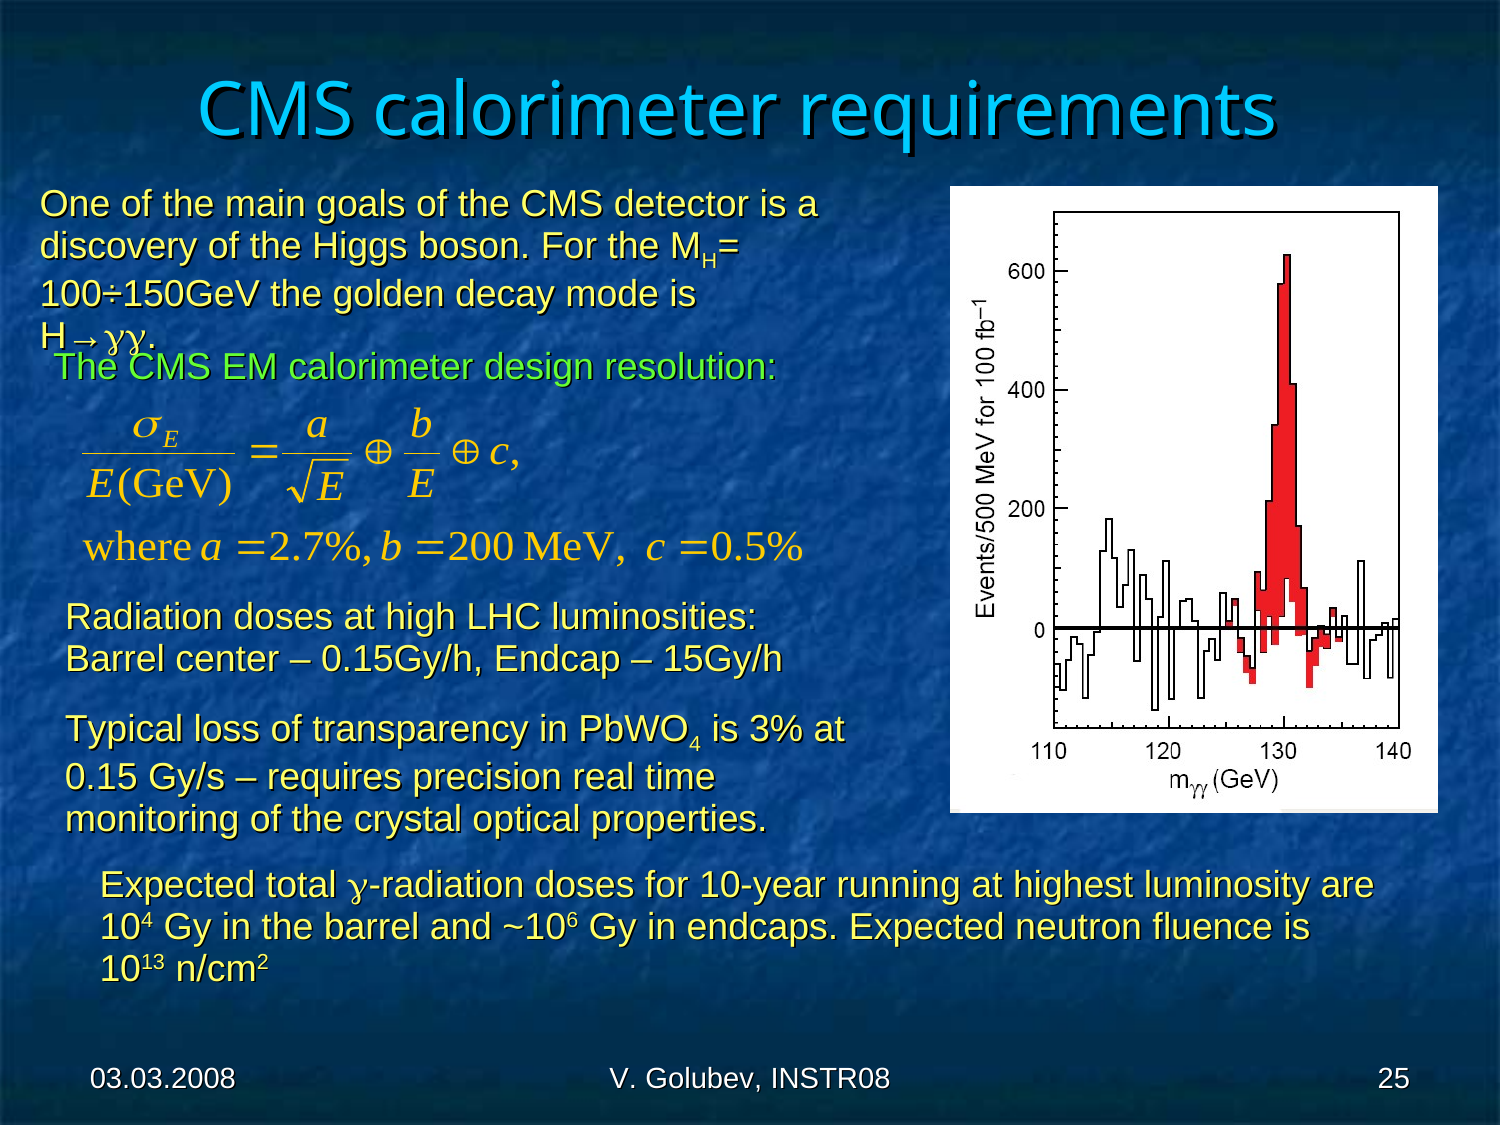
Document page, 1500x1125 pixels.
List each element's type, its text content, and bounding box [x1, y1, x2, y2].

text_box Radiation doses at high LHC luminosities: Barrel center – 0.15Gy/h, Endcap – 15Gy/h [50, 587, 820, 687]
picture [135, 1071, 142, 1086]
title CMS calorimeter requirements [62, 37, 1413, 176]
text_box Typical loss of transparency in PbWO4 is 3% at 0.15 Gy/s – requires precision real time monitoring of the crystal optical properties. [49, 699, 901, 848]
picture [713, 1075, 718, 1086]
picture [843, 1071, 852, 1078]
chart [75, 397, 810, 576]
text_box One of the main goals of the CMS detector is a discovery of the Higgs boson. For the MH= 100÷150GeV the golden decay mode is H→. [24, 174, 838, 365]
picture [673, 1075, 680, 1086]
picture [0, 0, 1500, 1125]
picture [863, 1071, 870, 1086]
text_box The CMS EM calorimeter design resolution: [38, 337, 792, 395]
picture [95, 1071, 101, 1086]
picture [784, 1074, 789, 1083]
text_box Expected total -radiation doses for 10-year running at highest luminosity are 104 Gy in the barrel and ~106 Gy in endcaps. Expected neutron fluence is 1013 n/cm2 [84, 855, 1401, 997]
picture [225, 1079, 231, 1086]
picture [192, 1071, 199, 1086]
picture [208, 1071, 215, 1086]
